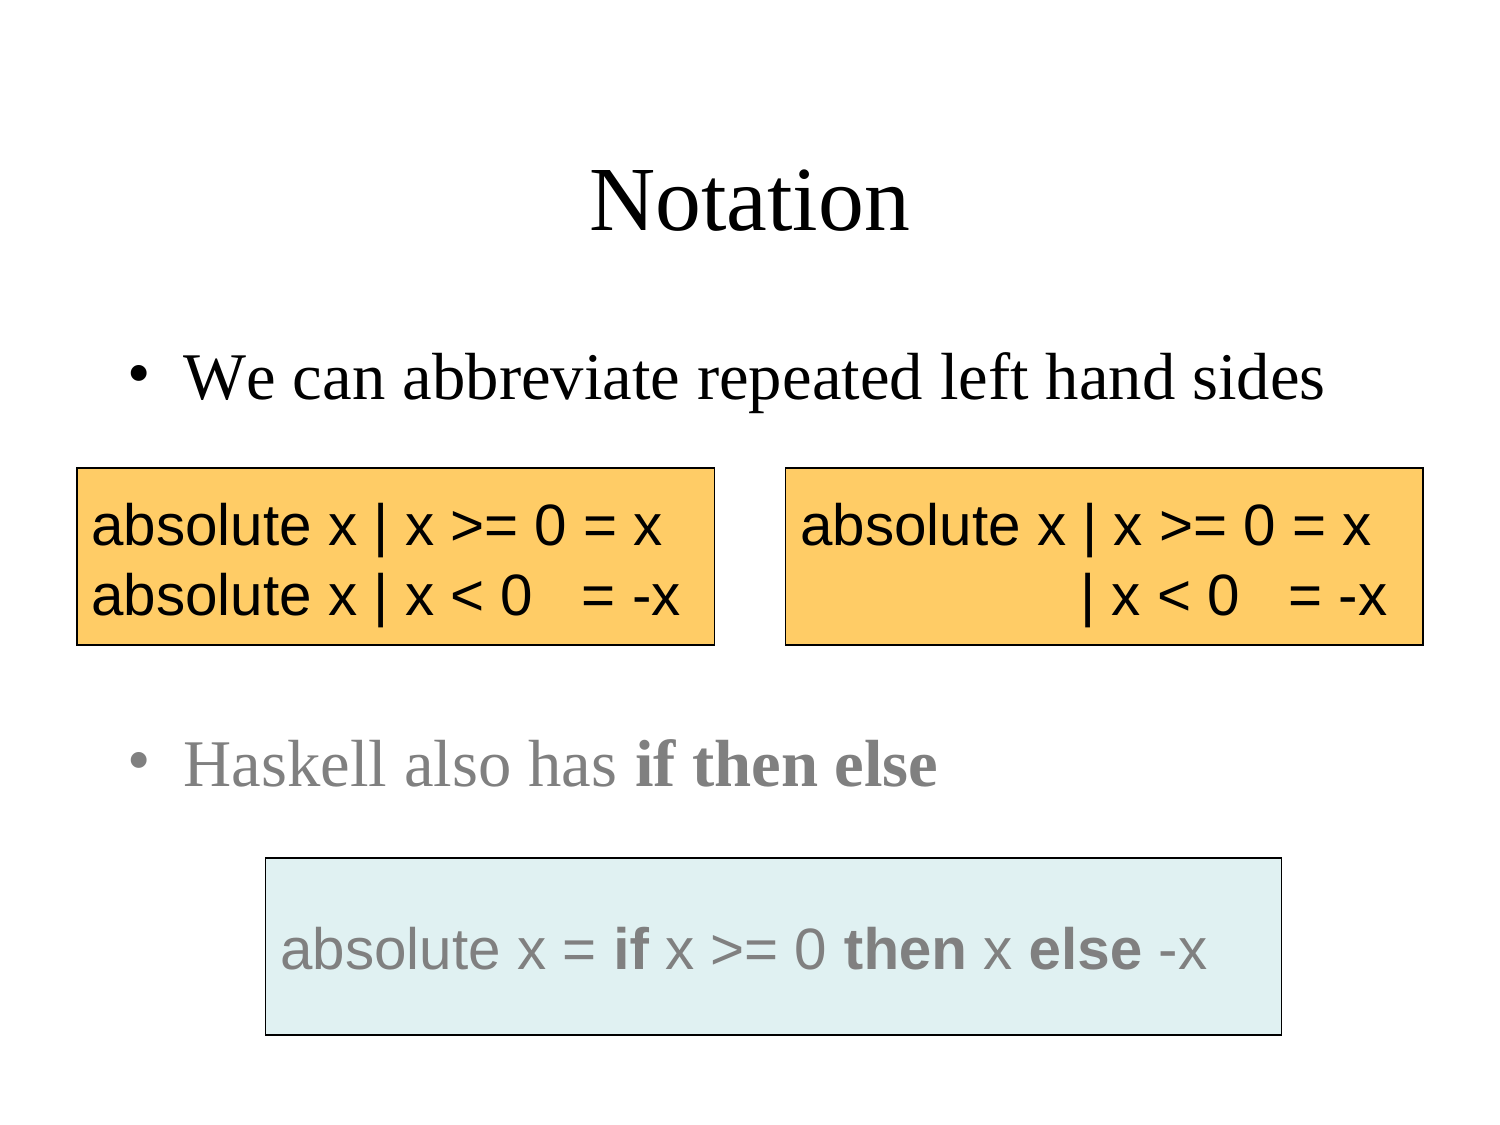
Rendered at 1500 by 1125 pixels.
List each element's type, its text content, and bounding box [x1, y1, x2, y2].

list We can abbreviate repeated left hand sides Haskell also has if then else [112, 324, 1388, 1000]
title Notation [112, 99, 1388, 288]
text_box absolute x | x >= 0 = x absolute x | x < 0 = -x [76, 467, 715, 646]
text_box absolute x | x >= 0 = x | x < 0 = -x [785, 467, 1424, 646]
text_box absolute x = if x >= 0 then x else -x [265, 857, 1282, 1035]
